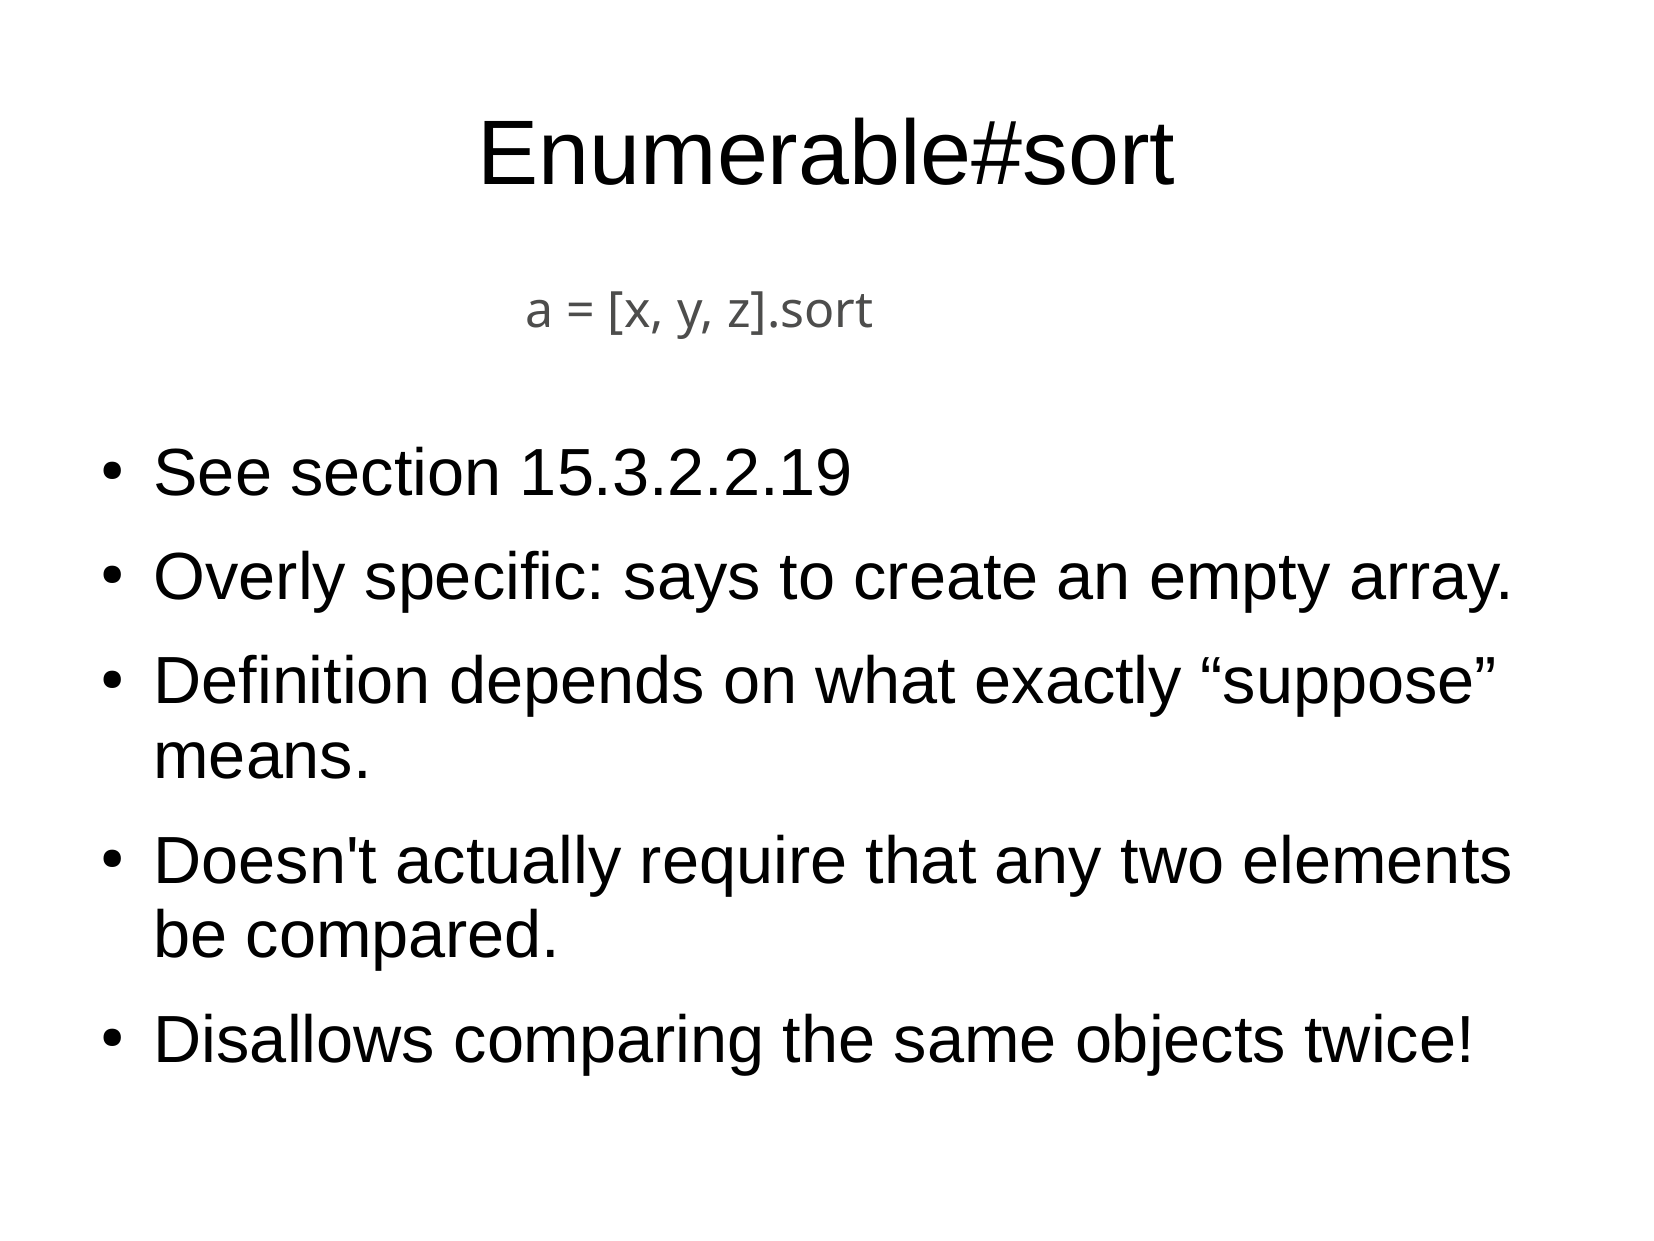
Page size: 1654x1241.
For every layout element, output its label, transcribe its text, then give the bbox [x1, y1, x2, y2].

list See section 15.3.2.2.19 Overly specific: says to create an empty array. Definition depends on what exactly “suppose” means. Doesn't actually require that any two elements be compared. Disallows comparing the same objects twice! [82, 435, 1571, 1141]
text_box a = [x, y, z].sort [510, 267, 1081, 346]
title Enumerable#sort [82, 49, 1571, 257]
